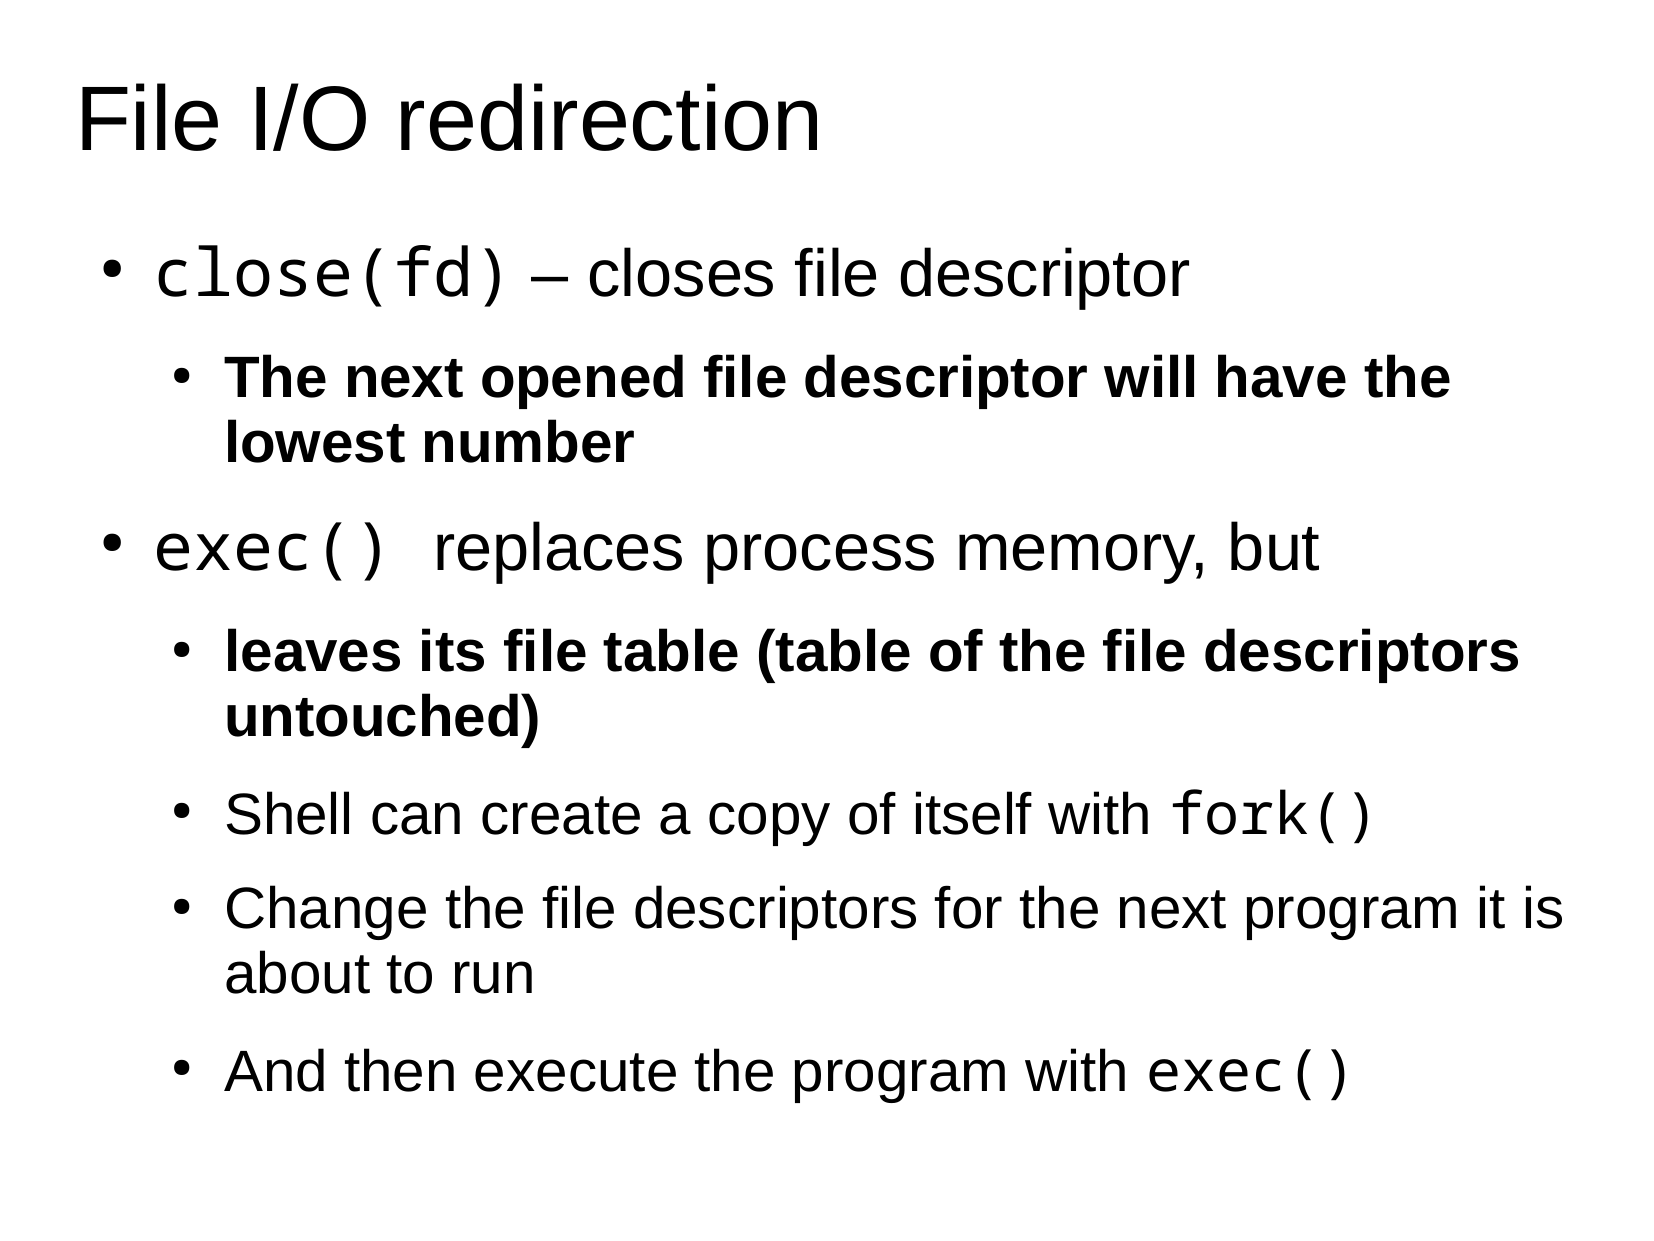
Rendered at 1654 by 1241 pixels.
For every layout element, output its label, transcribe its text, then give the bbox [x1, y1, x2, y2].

title File I/O redirection [75, 49, 1538, 188]
list close(fd) – closes file descriptor The next opened file descriptor will have the lowest number exec() replaces process memory, but leaves its file table (table of the file descriptors untouched) Shell can create a copy of itself with fork() Change the file descriptors for the next program it is about to run And then execute the program with exec() [82, 225, 1571, 1163]
